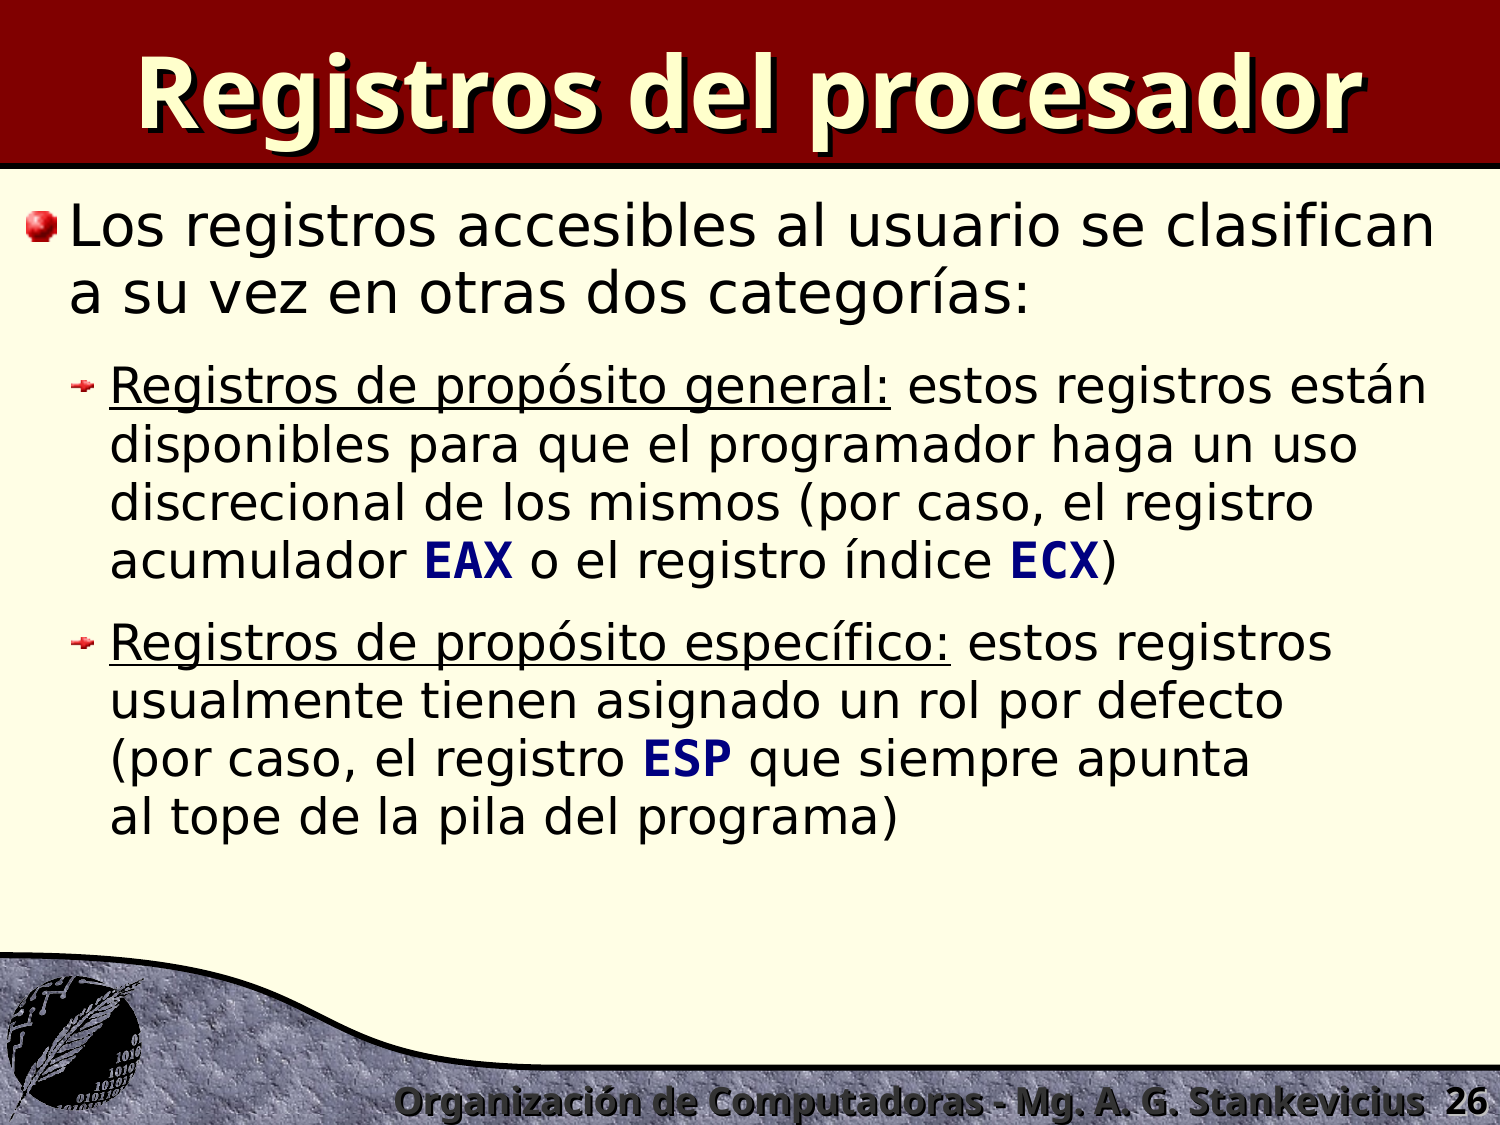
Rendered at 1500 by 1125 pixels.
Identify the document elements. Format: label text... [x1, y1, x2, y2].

title Registros del procesador [15, 5, 1485, 160]
picture [0, 959, 1500, 1125]
picture [1058, 1100, 1065, 1110]
picture [802, 1100, 806, 1110]
picture [448, 1100, 455, 1110]
list Los registros accesibles al usuario se clasifican a su vez en otras dos categorías: Registros de propósito general: estos registros están disponibles para que el programador haga un uso discrecional de los mismos (por caso, el registro acumulador EAX o el registro índice ECX) Registros de propósito específico: estos registros usualmente tienen asignado un rol por defecto (por caso, el registro ESP que siempre apunta al tope de la pila del programa) [11, 192, 1486, 935]
